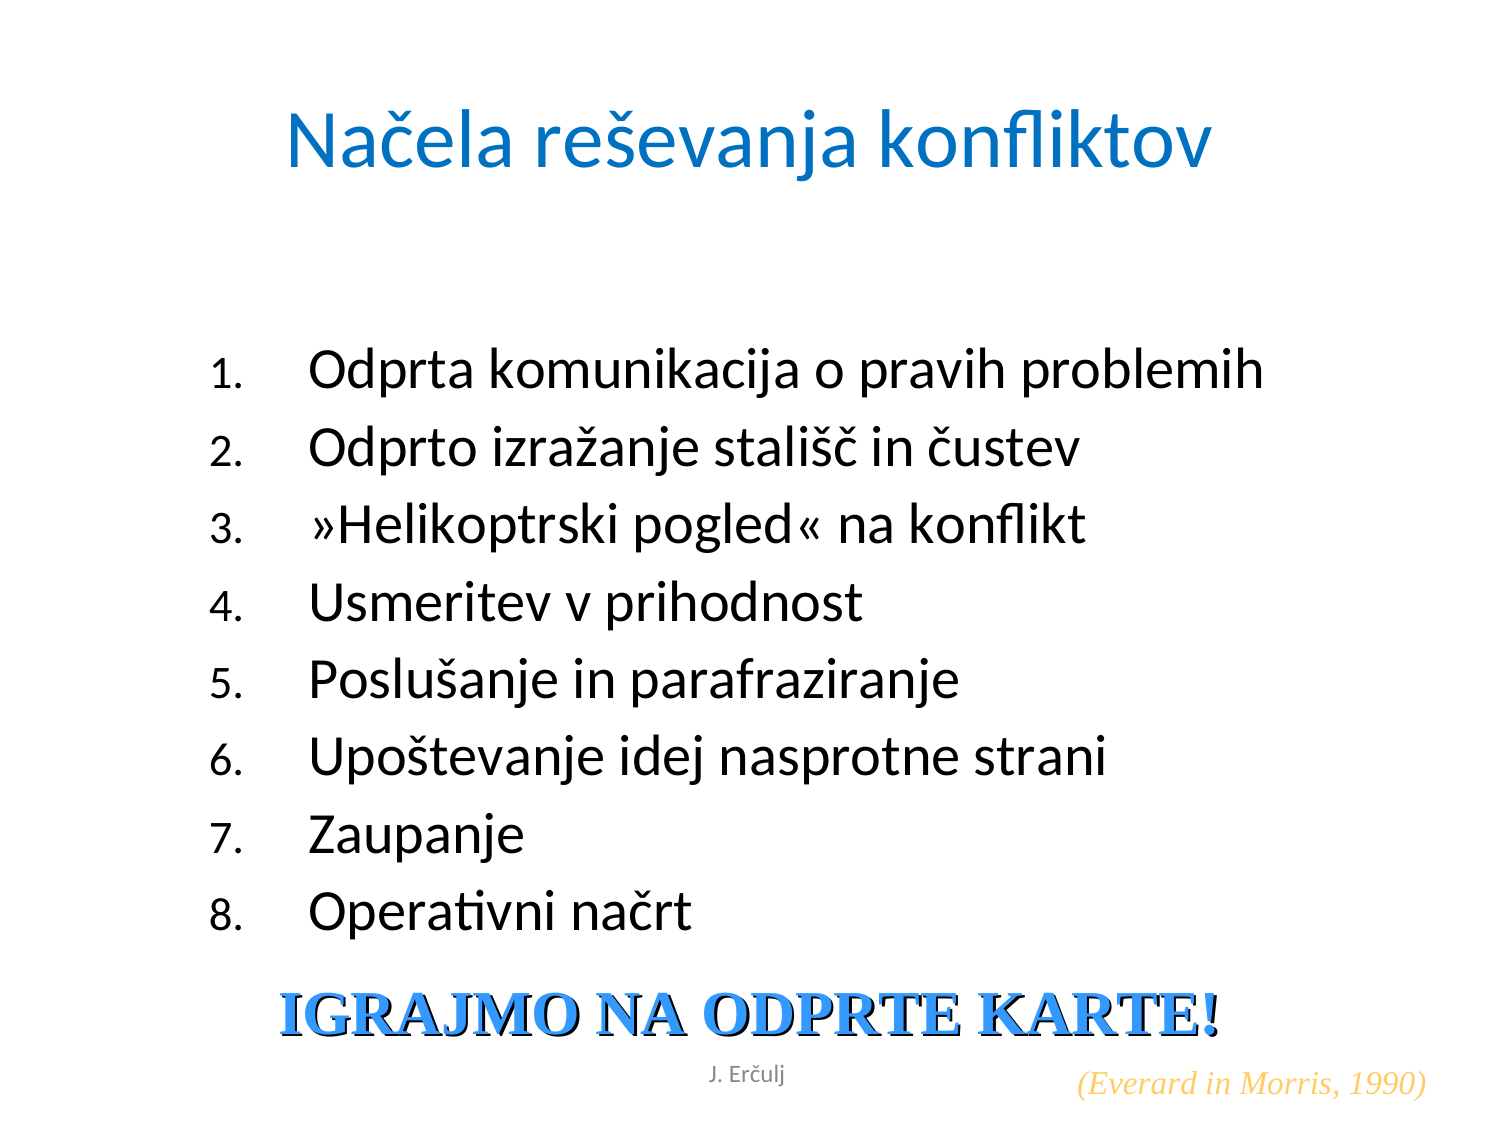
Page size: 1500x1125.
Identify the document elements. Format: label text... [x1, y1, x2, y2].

text_box IGRAJMO NA ODPRTE KARTE! [275, 975, 1226, 1051]
list Odprta komunikacija o pravih problemih Odprto izražanje stališč in čustev »Helikoptrski pogled« na konflikt Usmeritev v prihodnost Poslušanje in parafraziranje Upoštevanje idej nasprotne strani Zaupanje Operativni načrt [193, 330, 1470, 979]
text_box J. Erčulj [512, 1051, 988, 1103]
title Načela reševanja konfliktov [75, 33, 1426, 245]
text_box (Everard in Morris, 1990) [1074, 1062, 1431, 1104]
